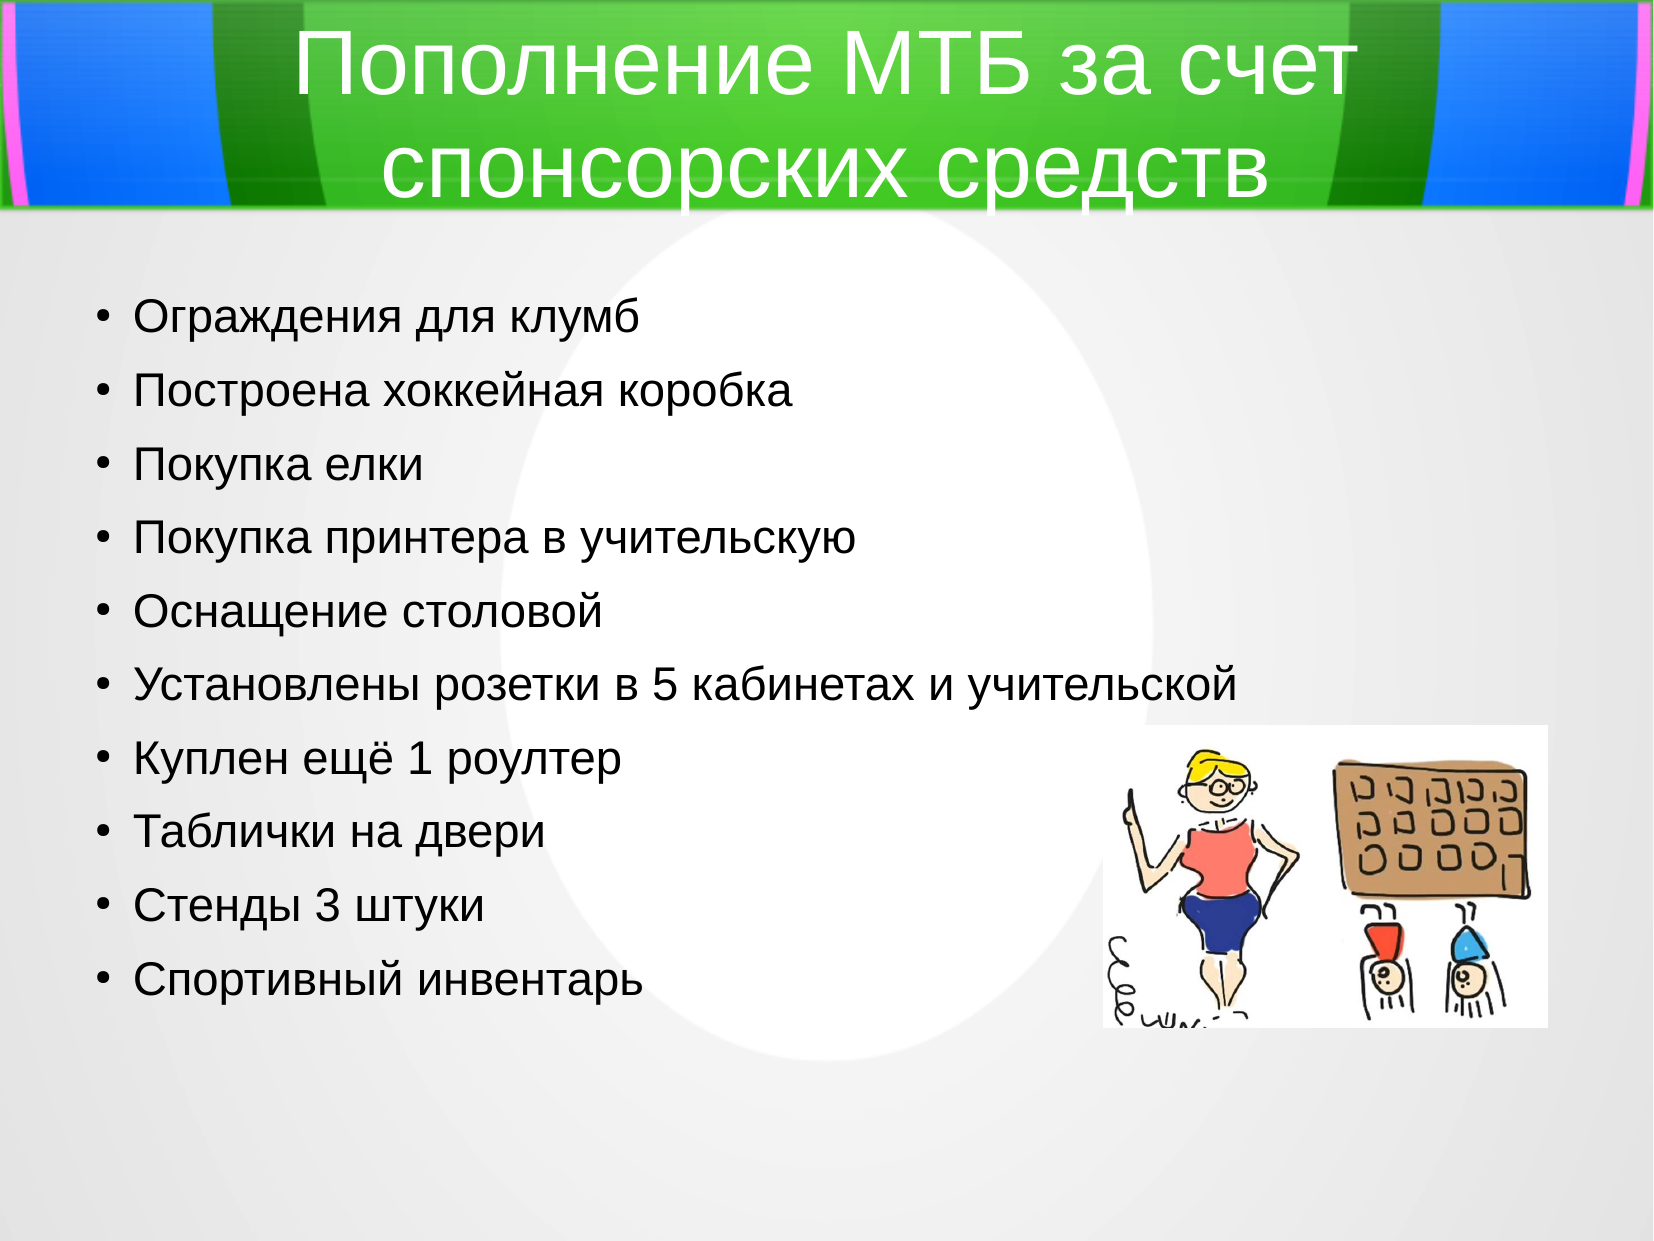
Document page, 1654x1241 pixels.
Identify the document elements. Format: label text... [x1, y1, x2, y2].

title Пополнение МТБ за счет спонсорских средств [82, 11, 1571, 217]
picture [0, 0, 1654, 1241]
list Ограждения для клумб Построена хоккейная коробка Покупка елки Покупка принтера в учительскую Оснащение столовой Установлены розетки в 5 кабинетах и учительской Куплен ещё 1 роултер Таблички на двери Стенды 3 штуки Спортивный инвентарь [82, 290, 1538, 1010]
